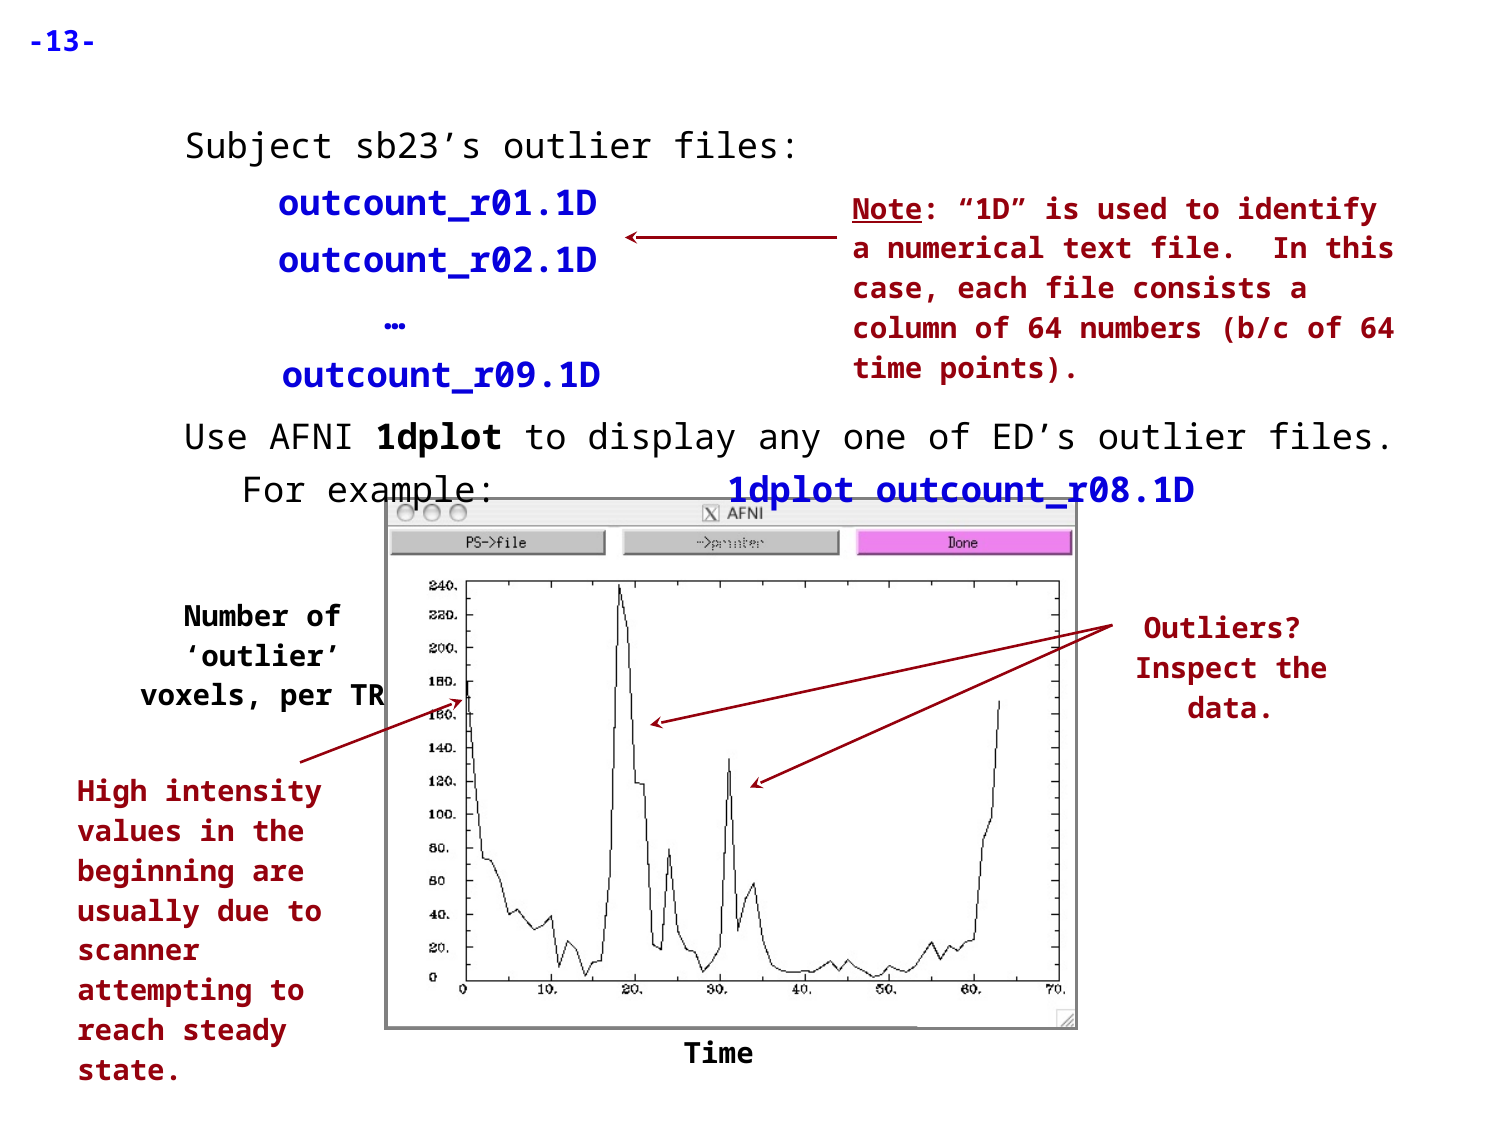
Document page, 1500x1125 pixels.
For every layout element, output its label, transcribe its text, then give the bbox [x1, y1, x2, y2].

list Subject sb23’s outlier files: outcount_r01.1D outcount_r02.1D … outcount_r09.1D Use AFNI 1dplot to display any one of ED’s outlier files. For example: 1dplot outcount_r08.1D [112, 112, 1425, 488]
text_box Number of ‘outlier’ voxels, per TR [125, 587, 401, 723]
picture [387, 500, 1075, 1028]
text_box High intensity values in the beginning are usually due to scanner attempting to reach steady state. [62, 762, 388, 1097]
text_box Time [624, 1025, 813, 1081]
text_box Note: “1D” is used to identify a numerical text file. In this case, each file consists a column of 64 numbers (b/c of 64 time points). [837, 180, 1426, 395]
text_box Outliers? Inspect the data. [1099, 600, 1363, 735]
